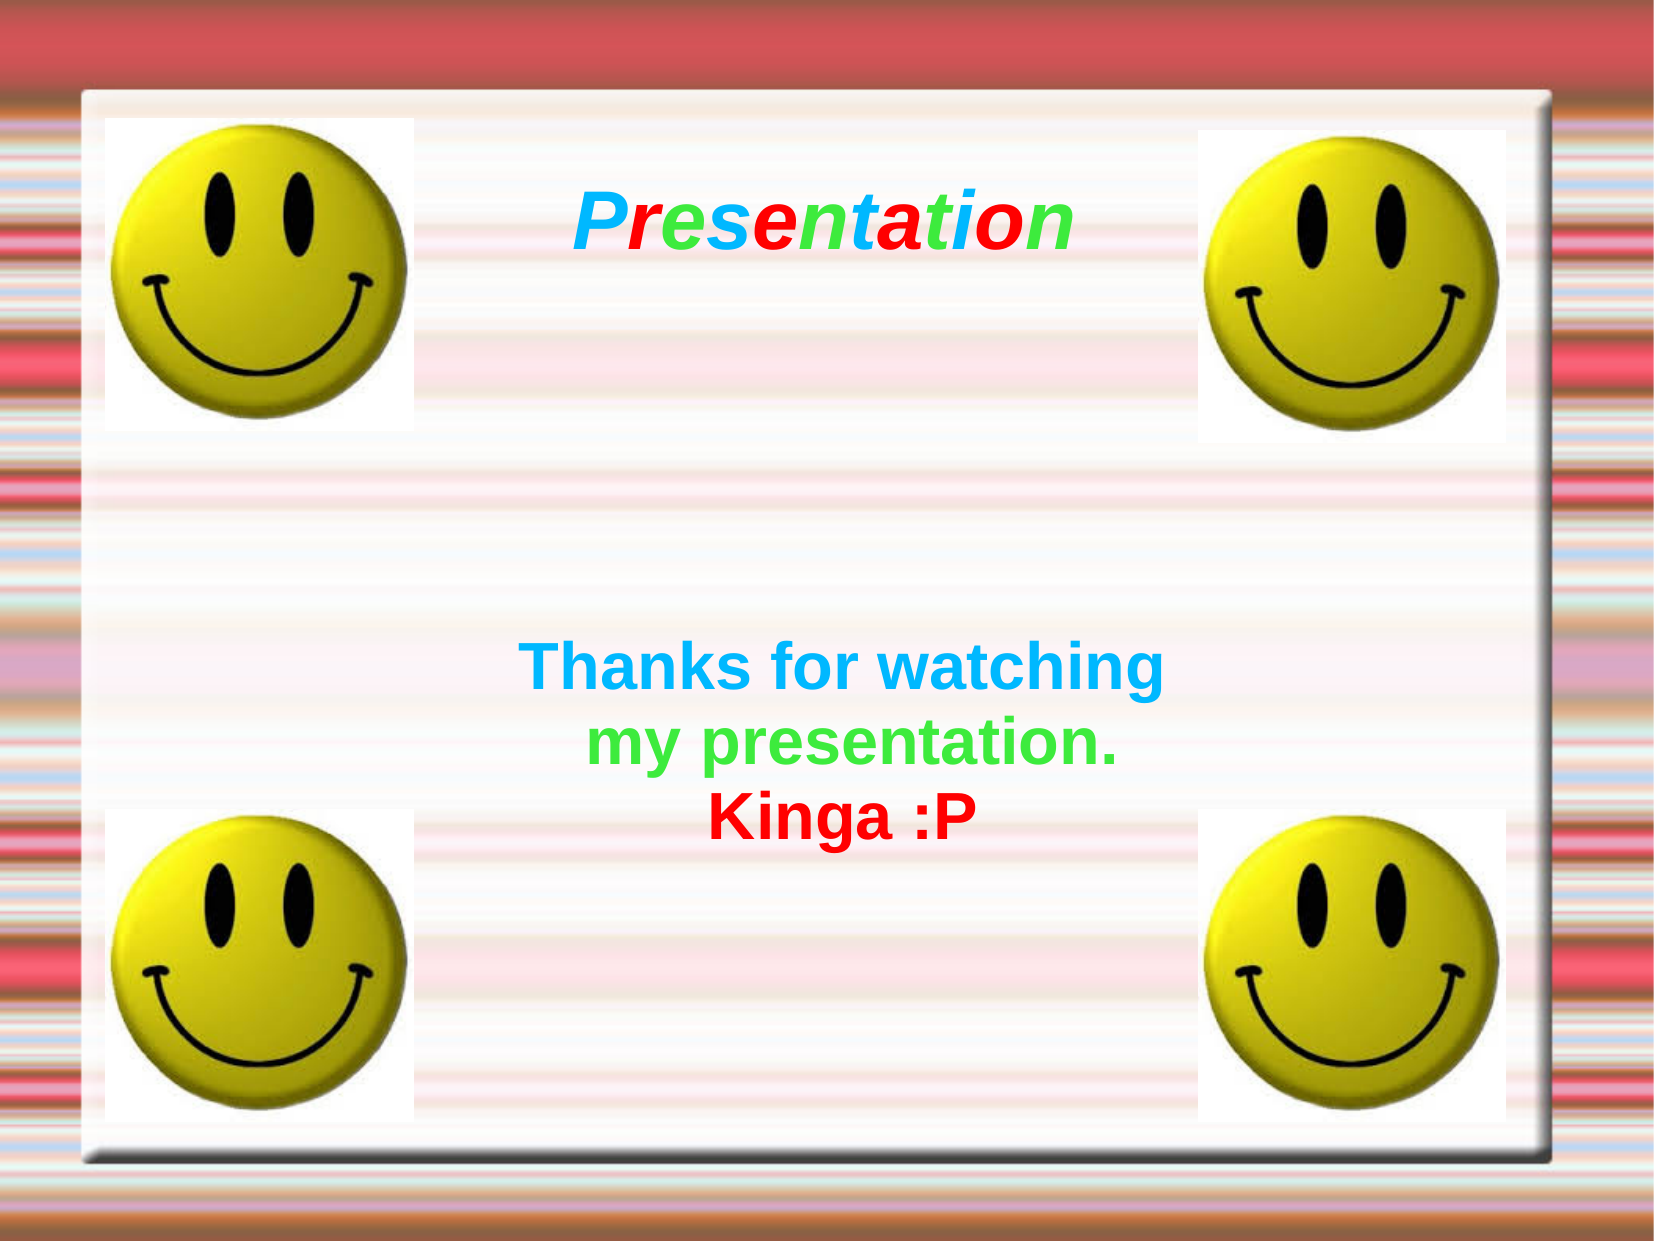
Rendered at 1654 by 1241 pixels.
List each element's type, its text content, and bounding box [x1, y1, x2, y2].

subtitle Thanks for watching my presentation. Kinga :P [134, 350, 1516, 1133]
title Presentation [118, 117, 1531, 325]
picture [0, 0, 1654, 1241]
